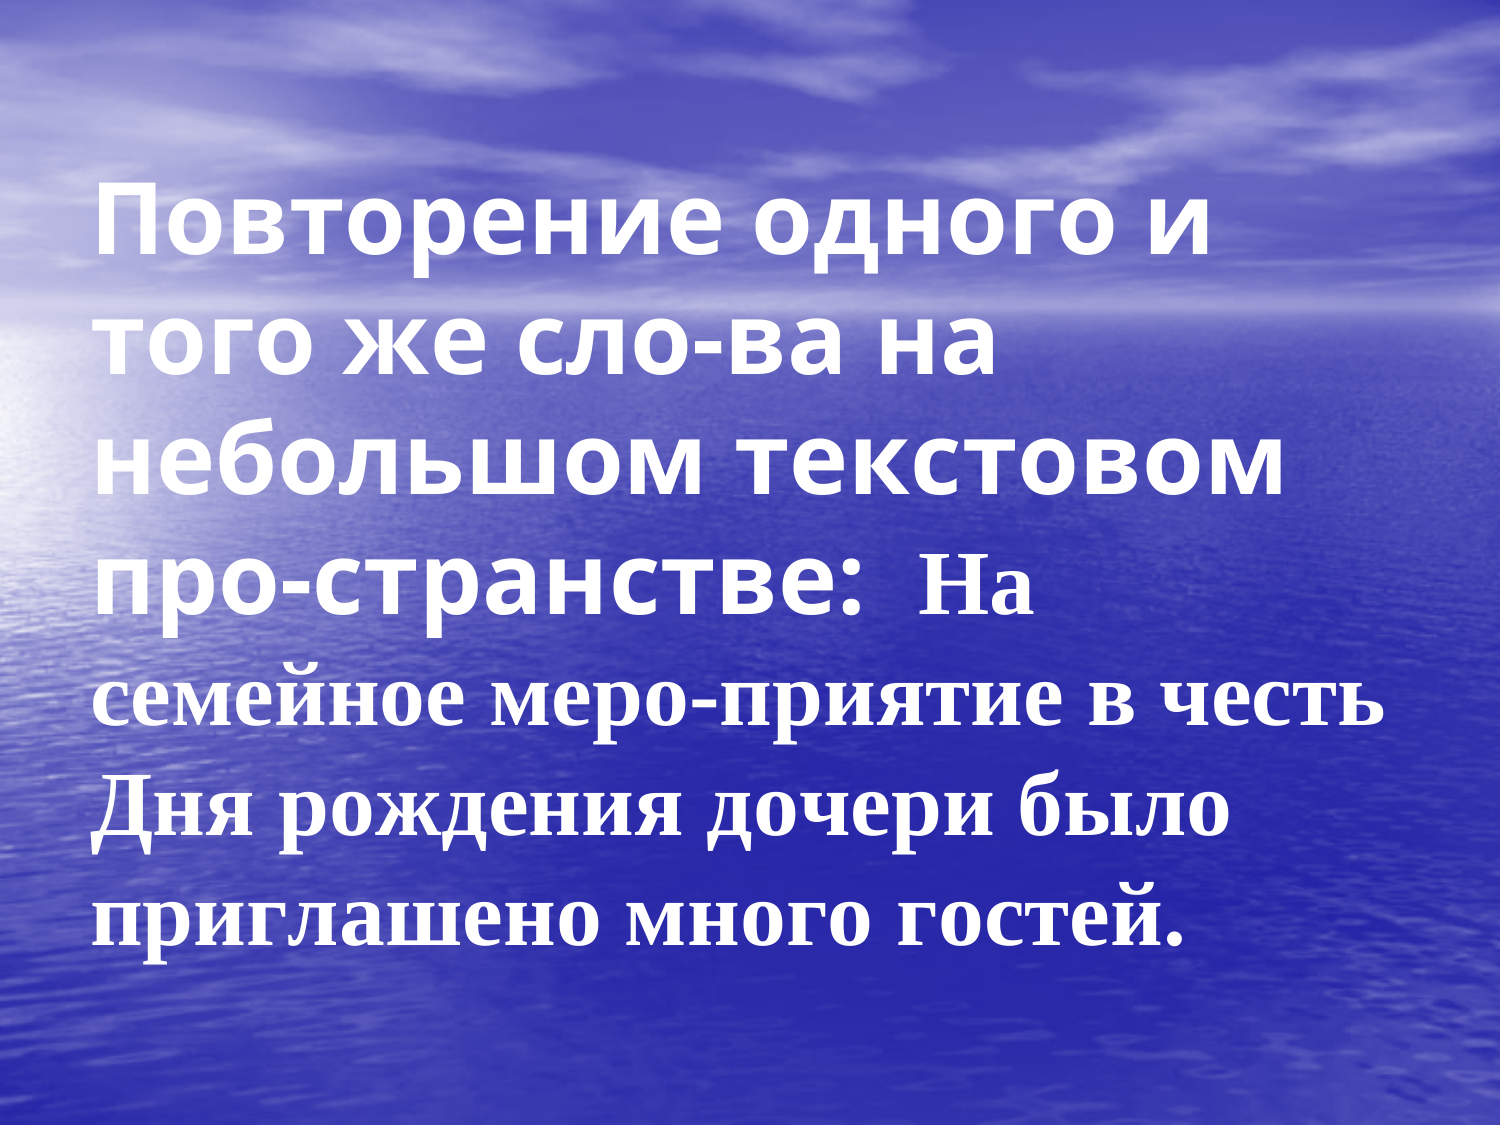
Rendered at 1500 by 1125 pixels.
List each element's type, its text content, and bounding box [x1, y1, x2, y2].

title Повторение одного и того же сло-ва на небольшом текстовом про-странстве: На семейное меро-приятие в честь Дня рождения дочери было приглашено много гостей. [75, 47, 1426, 1071]
